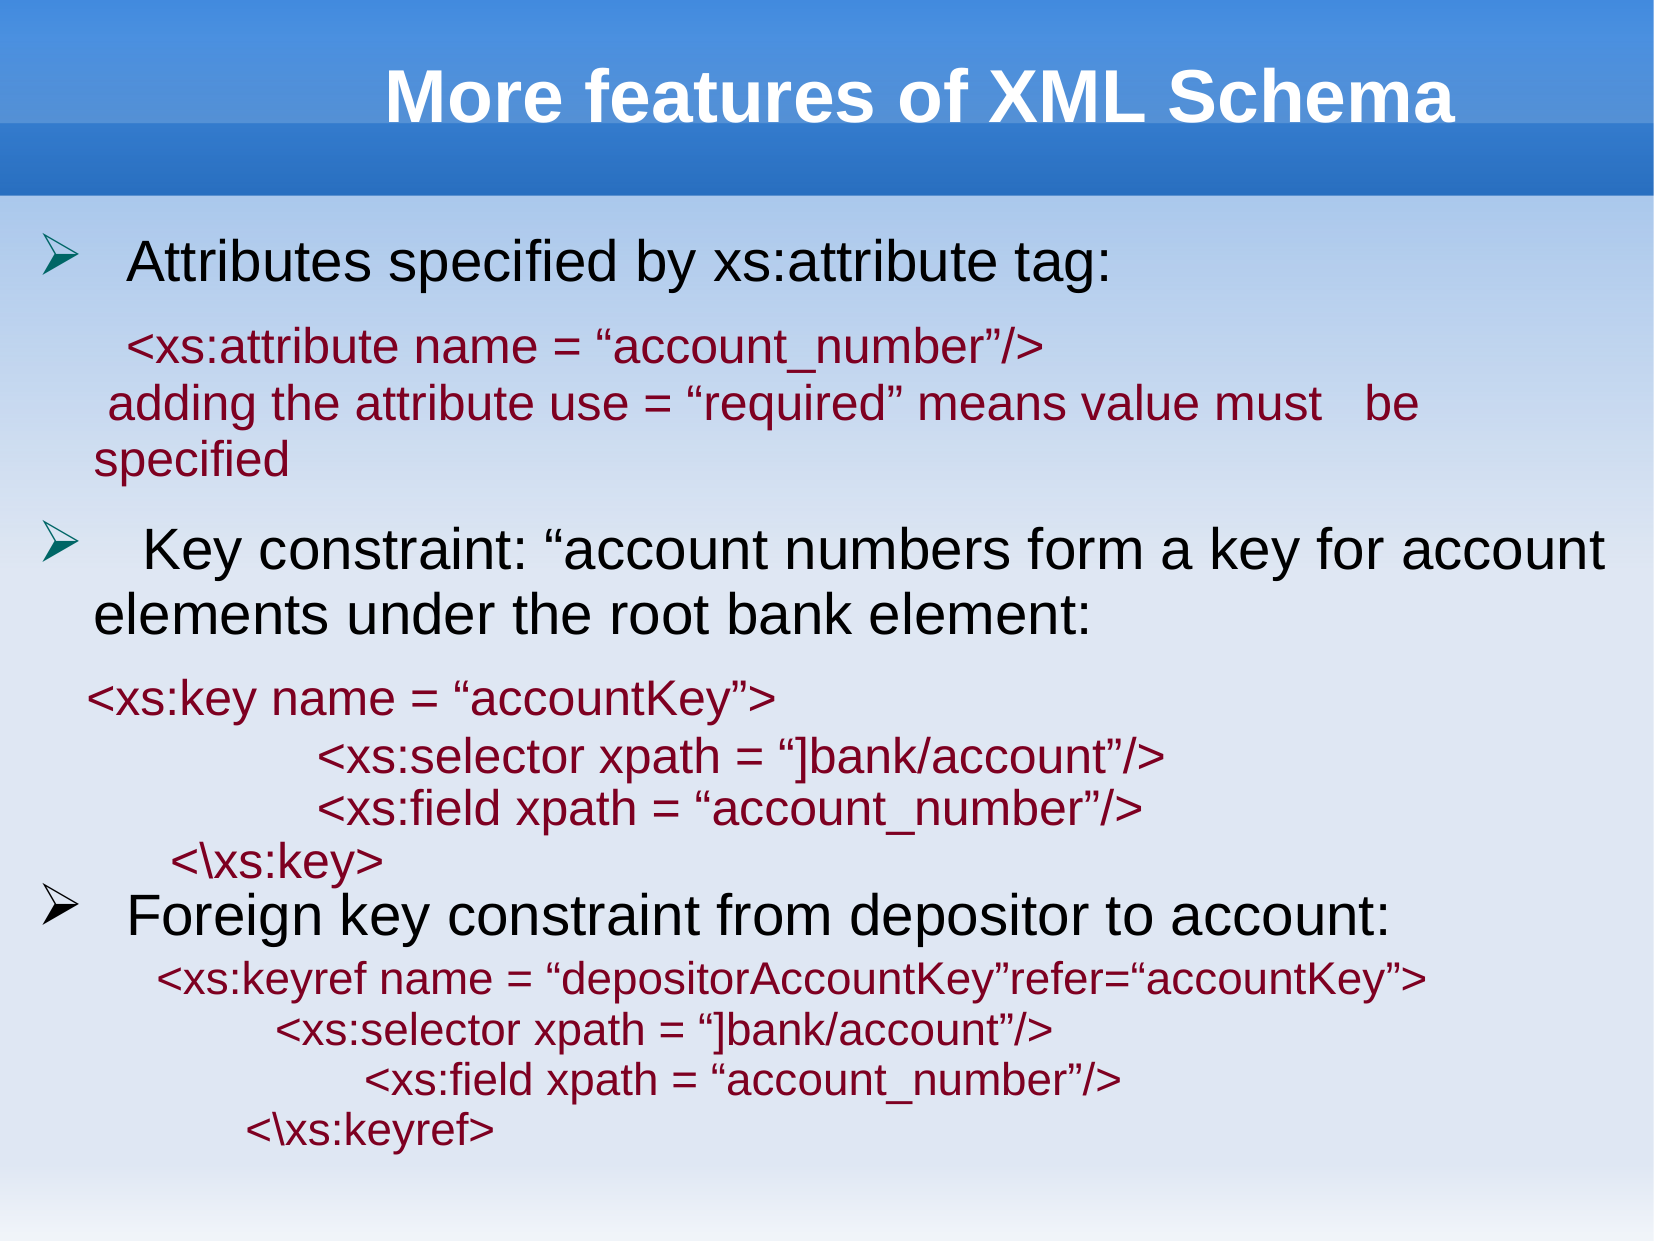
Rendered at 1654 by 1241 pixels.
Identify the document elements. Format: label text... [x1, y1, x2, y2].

picture [0, 0, 1654, 1241]
text_box Attributes specified by xs:attribute tag: <xs:attribute name = “account_number”/> adding the attribute use = “required” means value must be specified Key constraint: “account numbers form a key for account elements under the root bank element: <xs:key name = “accountKey”> <xs:selector xpath = “]bank/account”/> <xs:field xpath = “account_number”/> <\xs:key> Foreign key constraint from depositor to account: <xs:keyref name = “depositorAccountKey”refer=“accountKey”> <xs:selector xpath = “]bank/account”/> <xs:field xpath = “account_number”/> <\xs:keyref> [37, 224, 1613, 1223]
text_box More features of XML Schema [303, 0, 1538, 197]
